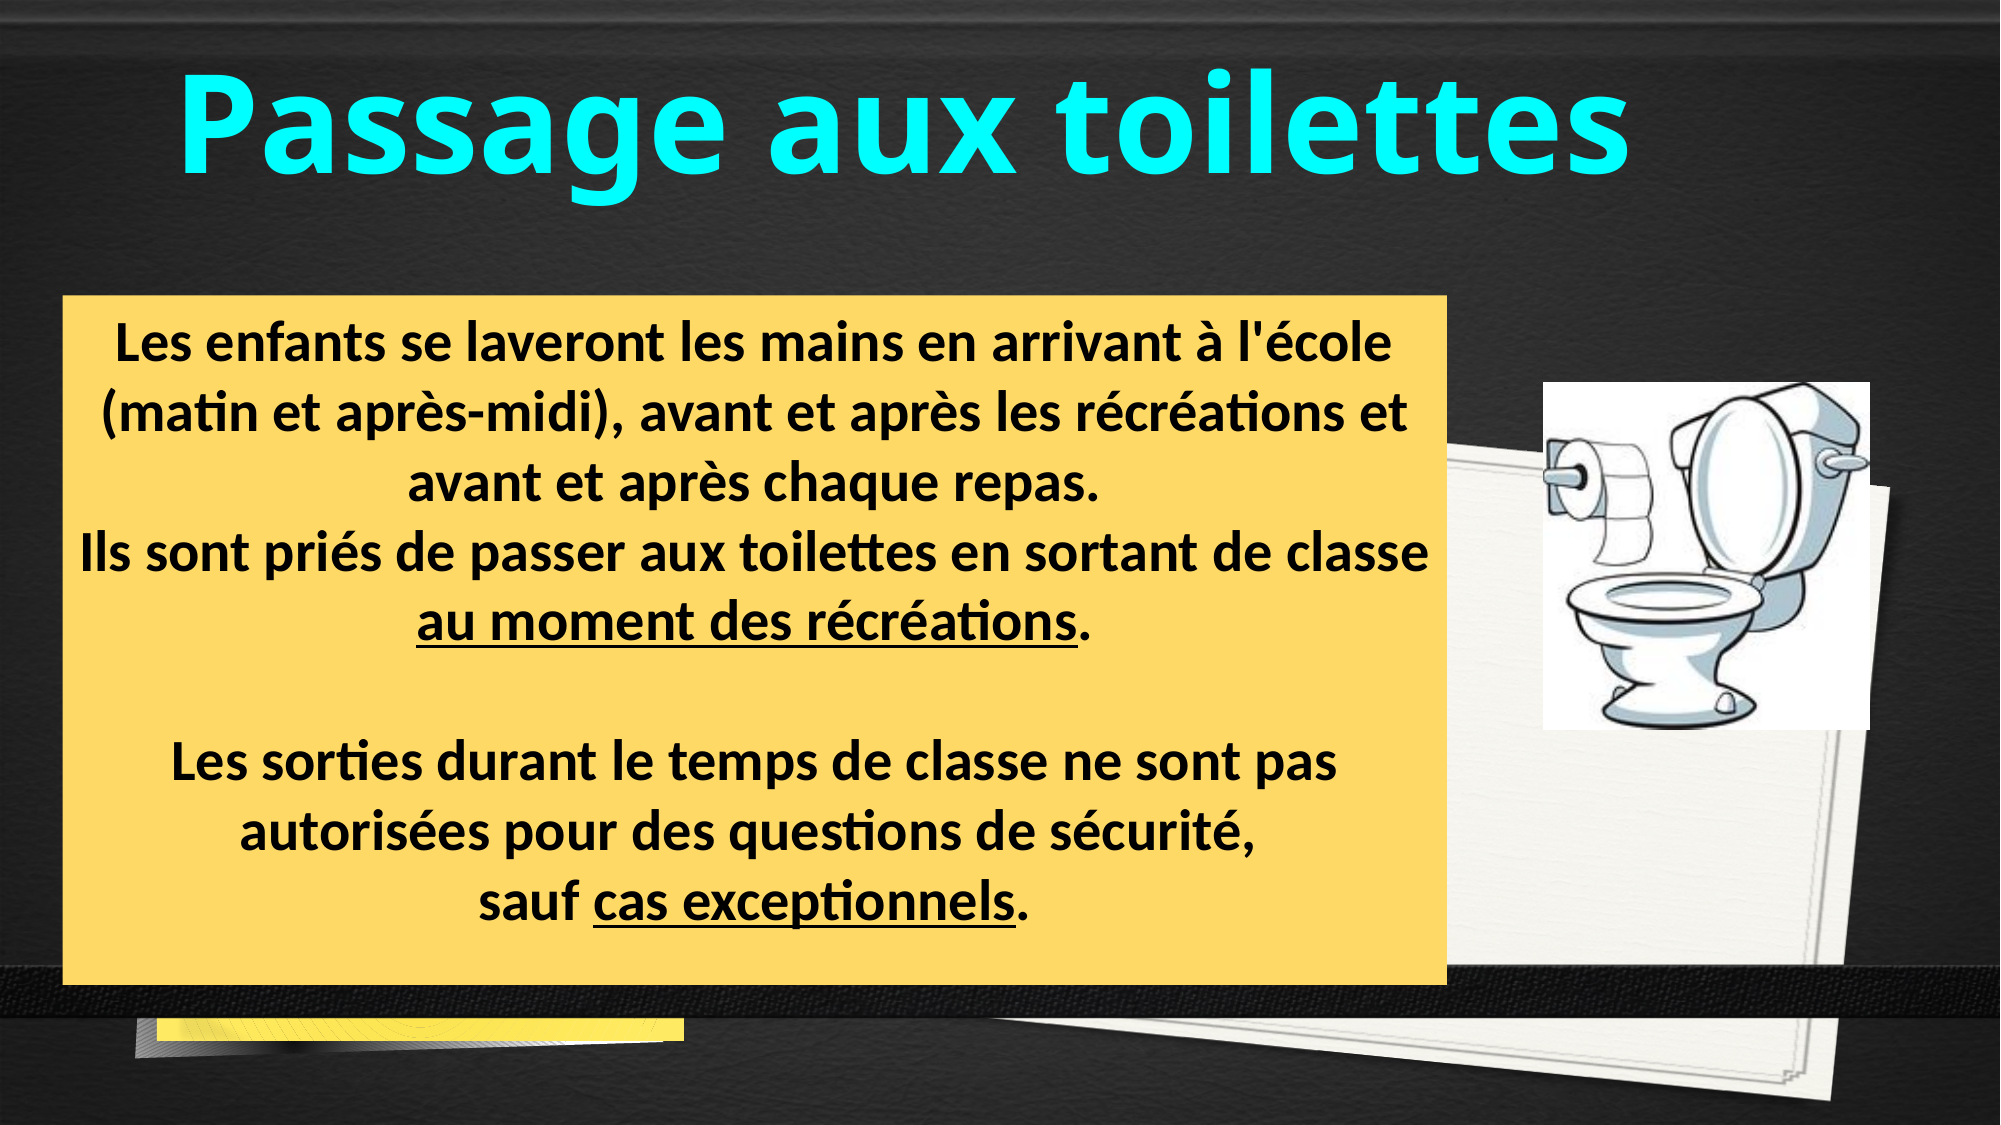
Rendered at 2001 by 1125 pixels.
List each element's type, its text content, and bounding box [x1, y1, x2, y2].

subtitle Passage aux toilettes [158, 47, 1830, 220]
text_box Les enfants se laveront les mains en arrivant à l'école (matin et après-midi), avant et après les récréations et avant et après chaque repas. Ils sont priés de passer aux toilettes en sortant de classe au moment des récréations. Les sorties durant le temps de classe ne sont pas autorisées pour des questions de sécurité, sauf cas exceptionnels. [62, 295, 1447, 985]
picture [0, 0, 2000, 1125]
